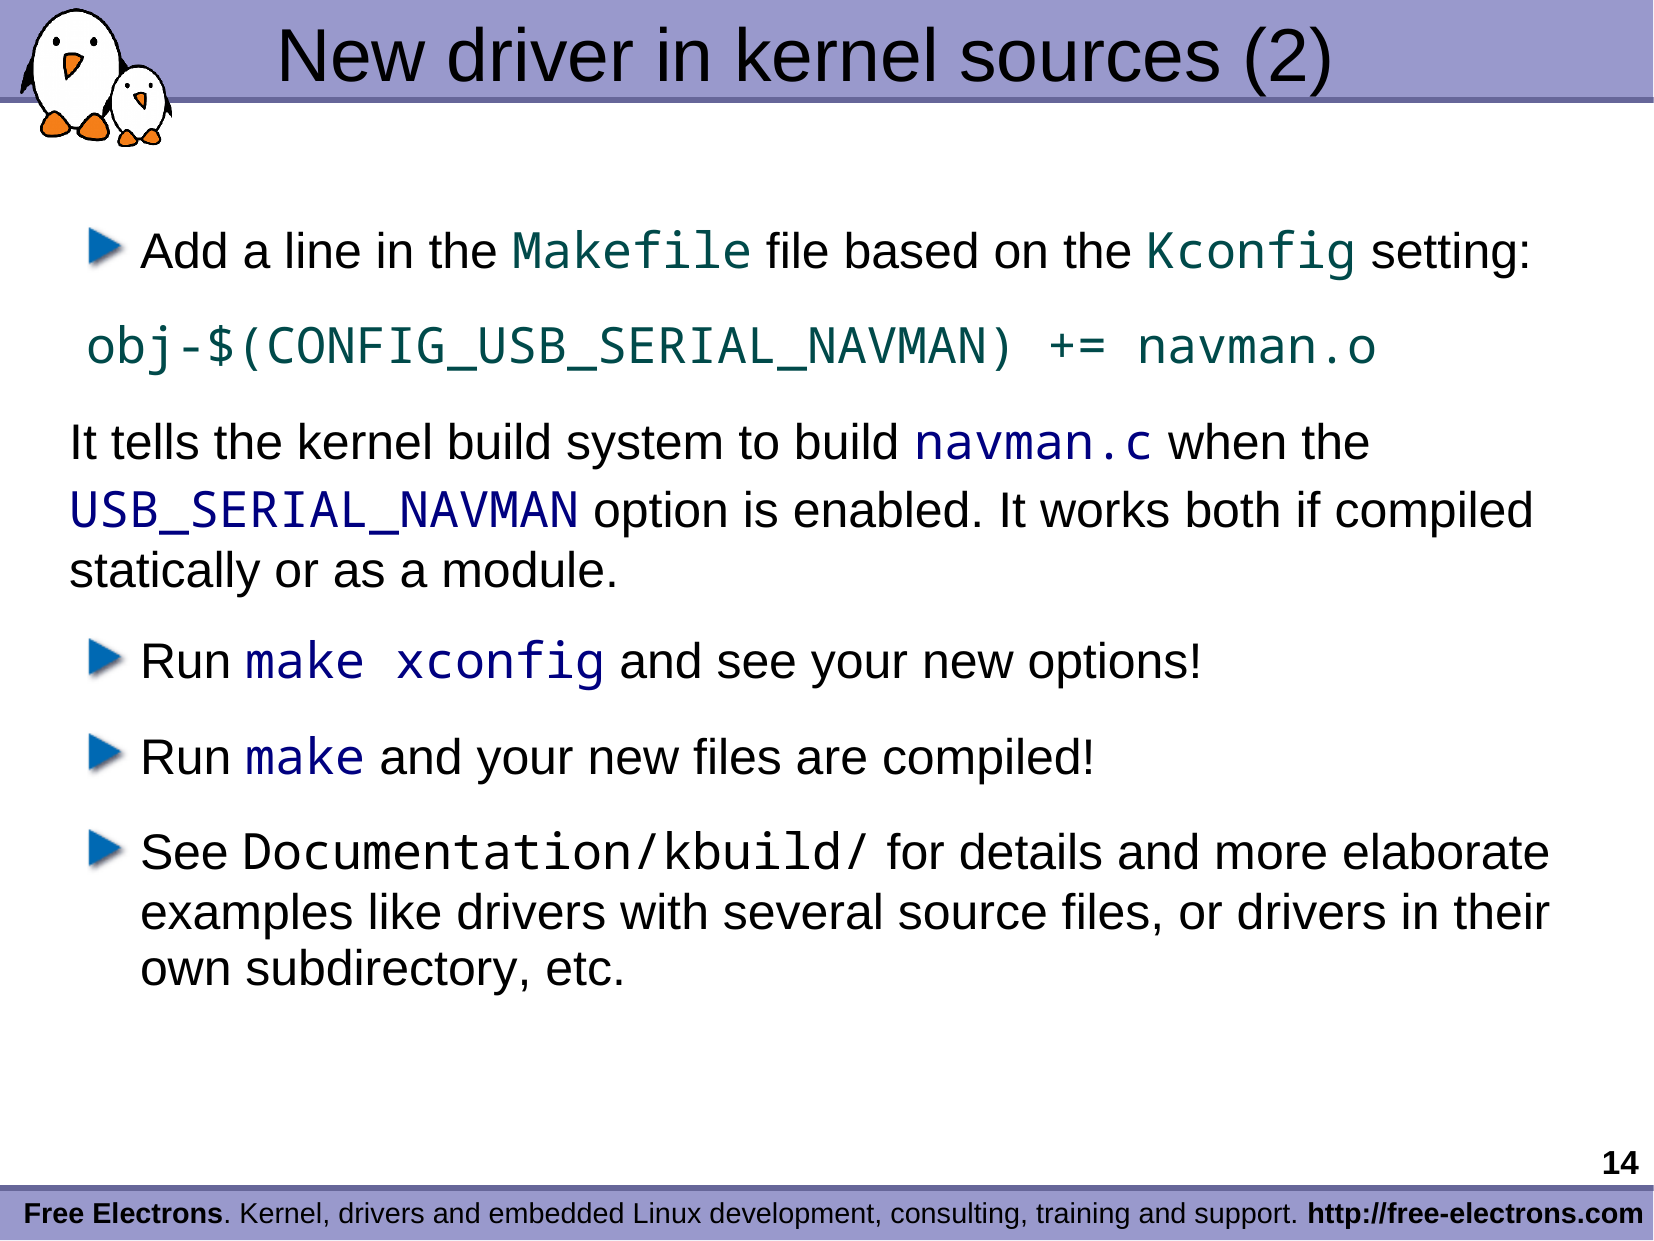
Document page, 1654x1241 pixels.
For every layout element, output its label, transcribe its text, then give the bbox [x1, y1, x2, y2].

picture [20, 8, 172, 147]
list Add a line in the Makefile file based on the Kconfig setting: obj-$(CONFIG_USB_SERIAL_NAVMAN) += navman.o It tells the kernel build system to build navman.c when the USB_SERIAL_NAVMAN option is enabled. It works both if compiled statically or as a module. Run make xconfig and see your new options! Run make and your new files are compiled! See Documentation/kbuild/ for details and more elaborate examples like drivers with several source files, or drivers in their own subdirectory, etc. [69, 214, 1615, 1047]
title New driver in kernel sources (2) [60, 0, 1551, 111]
